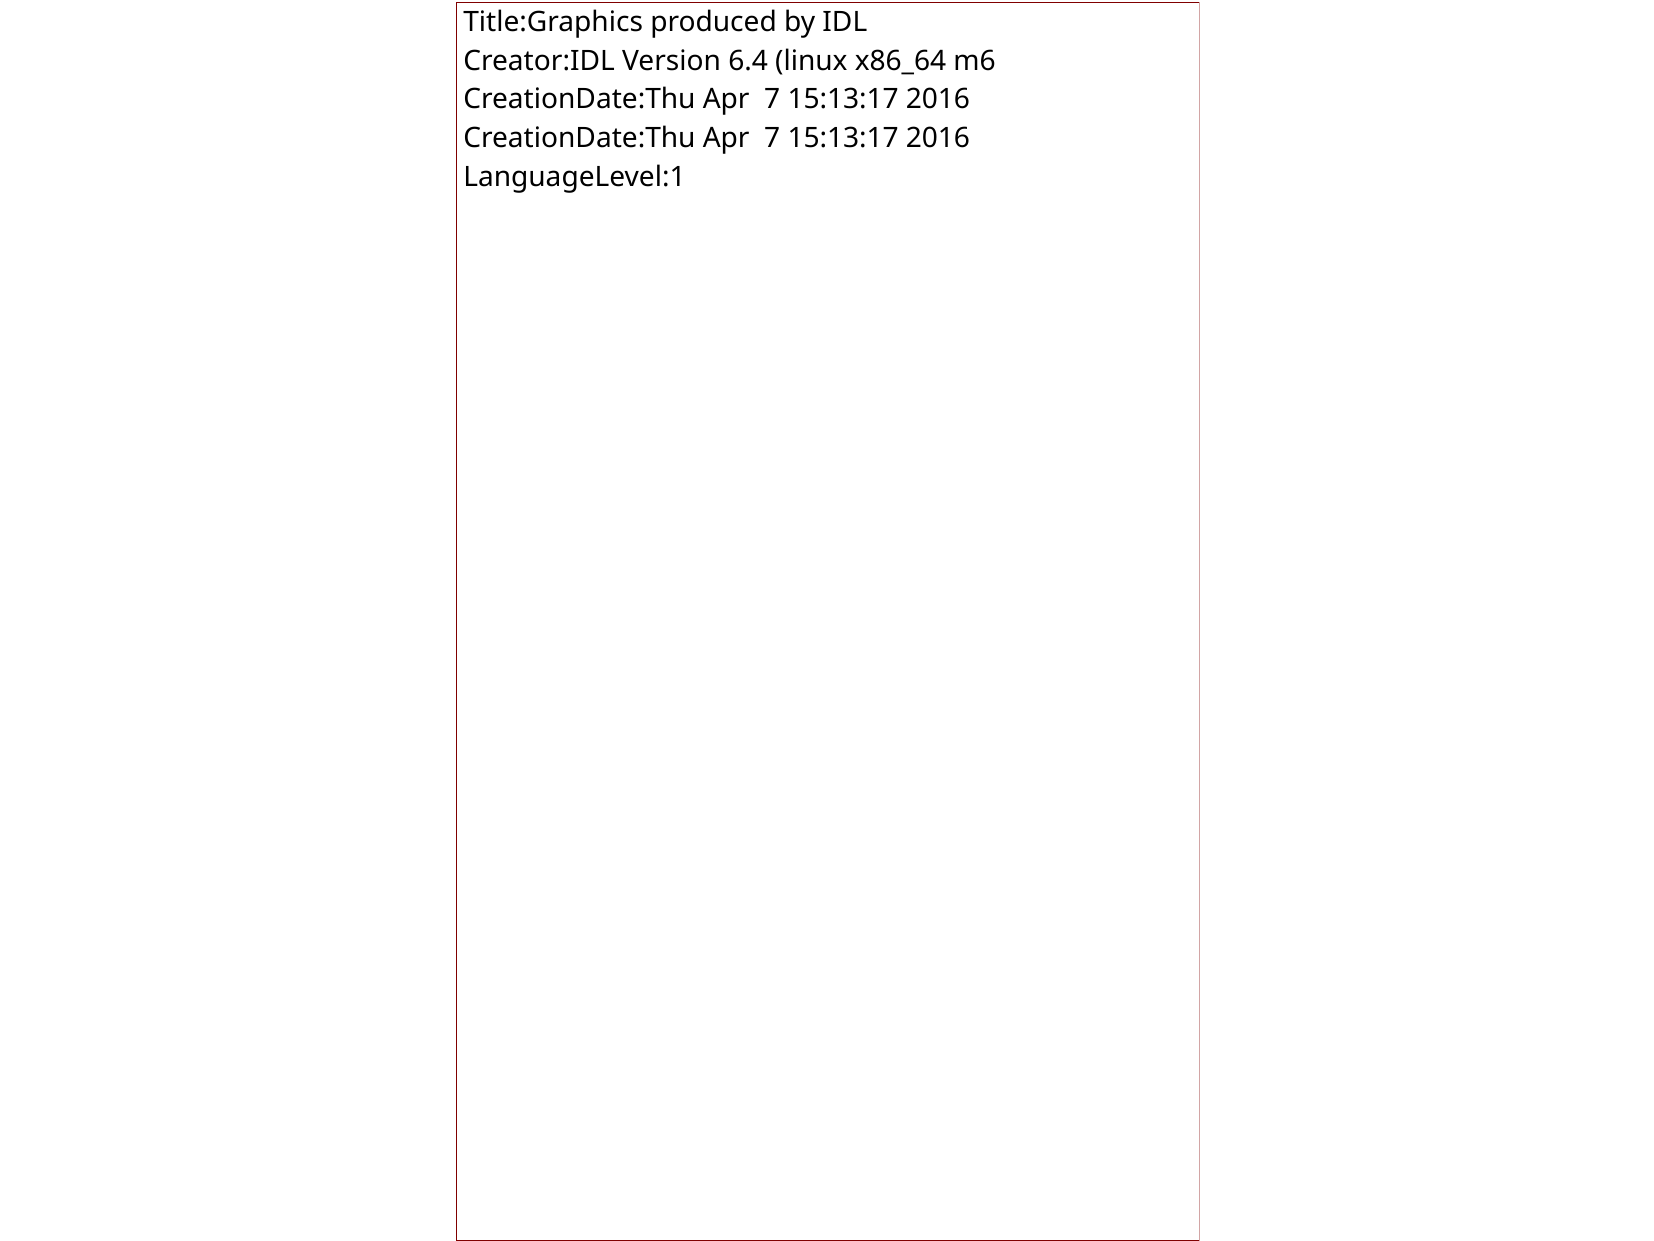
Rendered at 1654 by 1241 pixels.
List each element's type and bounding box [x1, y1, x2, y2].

picture [454, 0, 1200, 1241]
